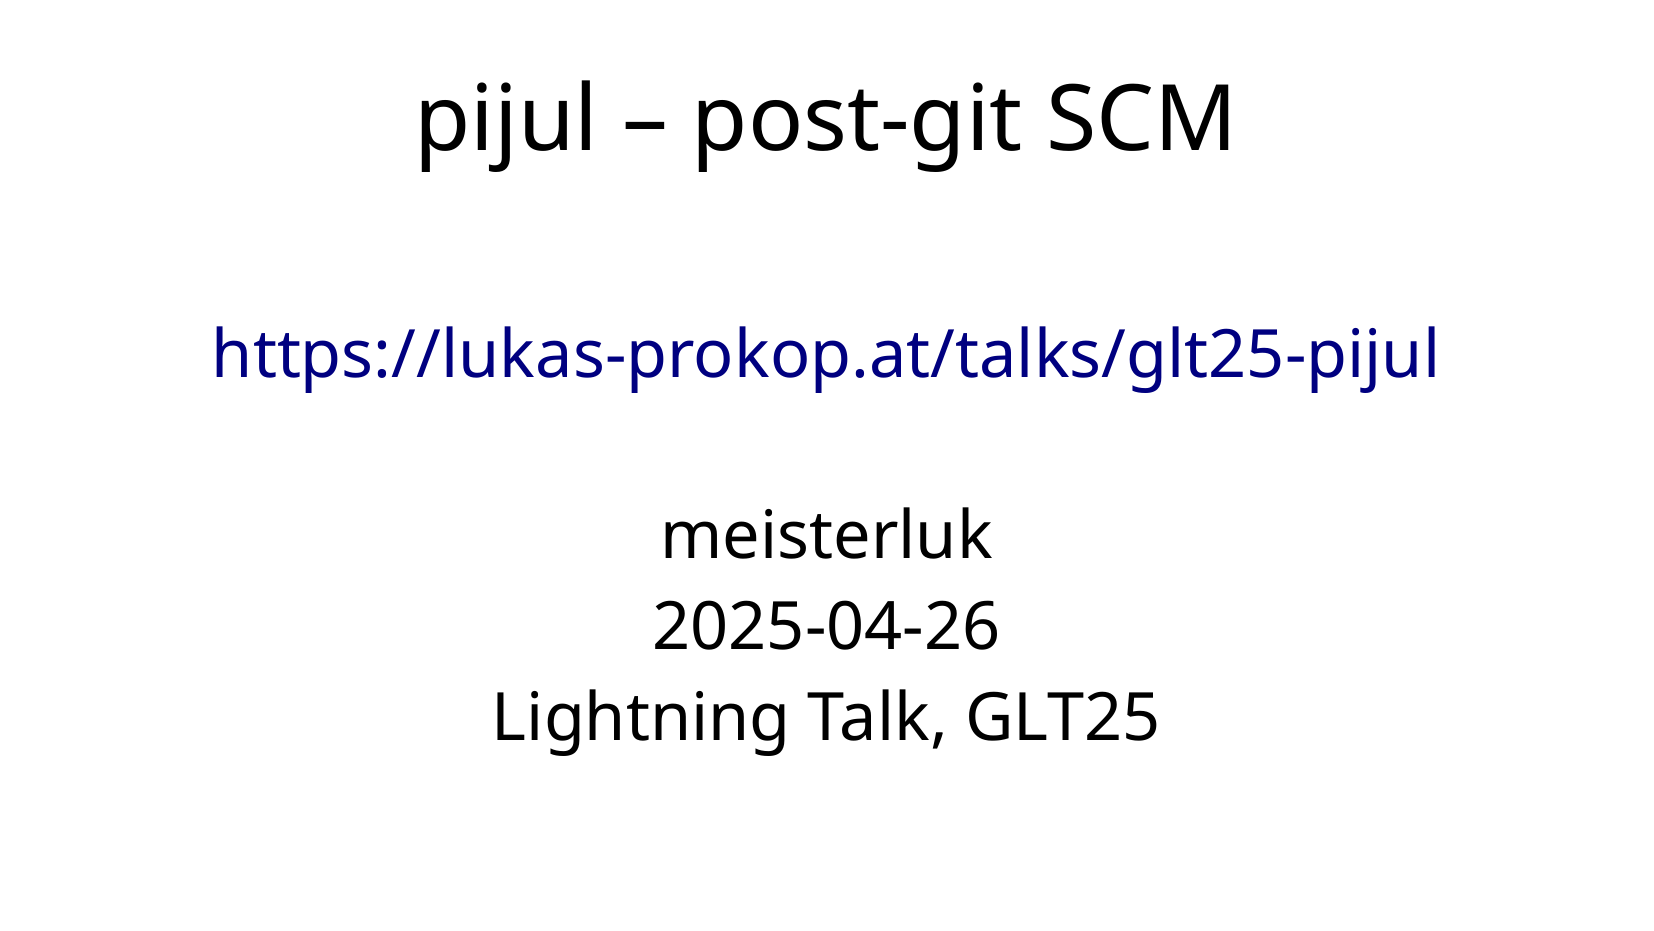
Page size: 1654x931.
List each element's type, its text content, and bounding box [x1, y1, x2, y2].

subtitle https://lukas-prokop.at/talks/glt25-pijul meisterluk 2025-04-26 Lightning Talk, GLT25 [82, 217, 1571, 758]
title pijul – post-git SCM [82, 37, 1571, 193]
